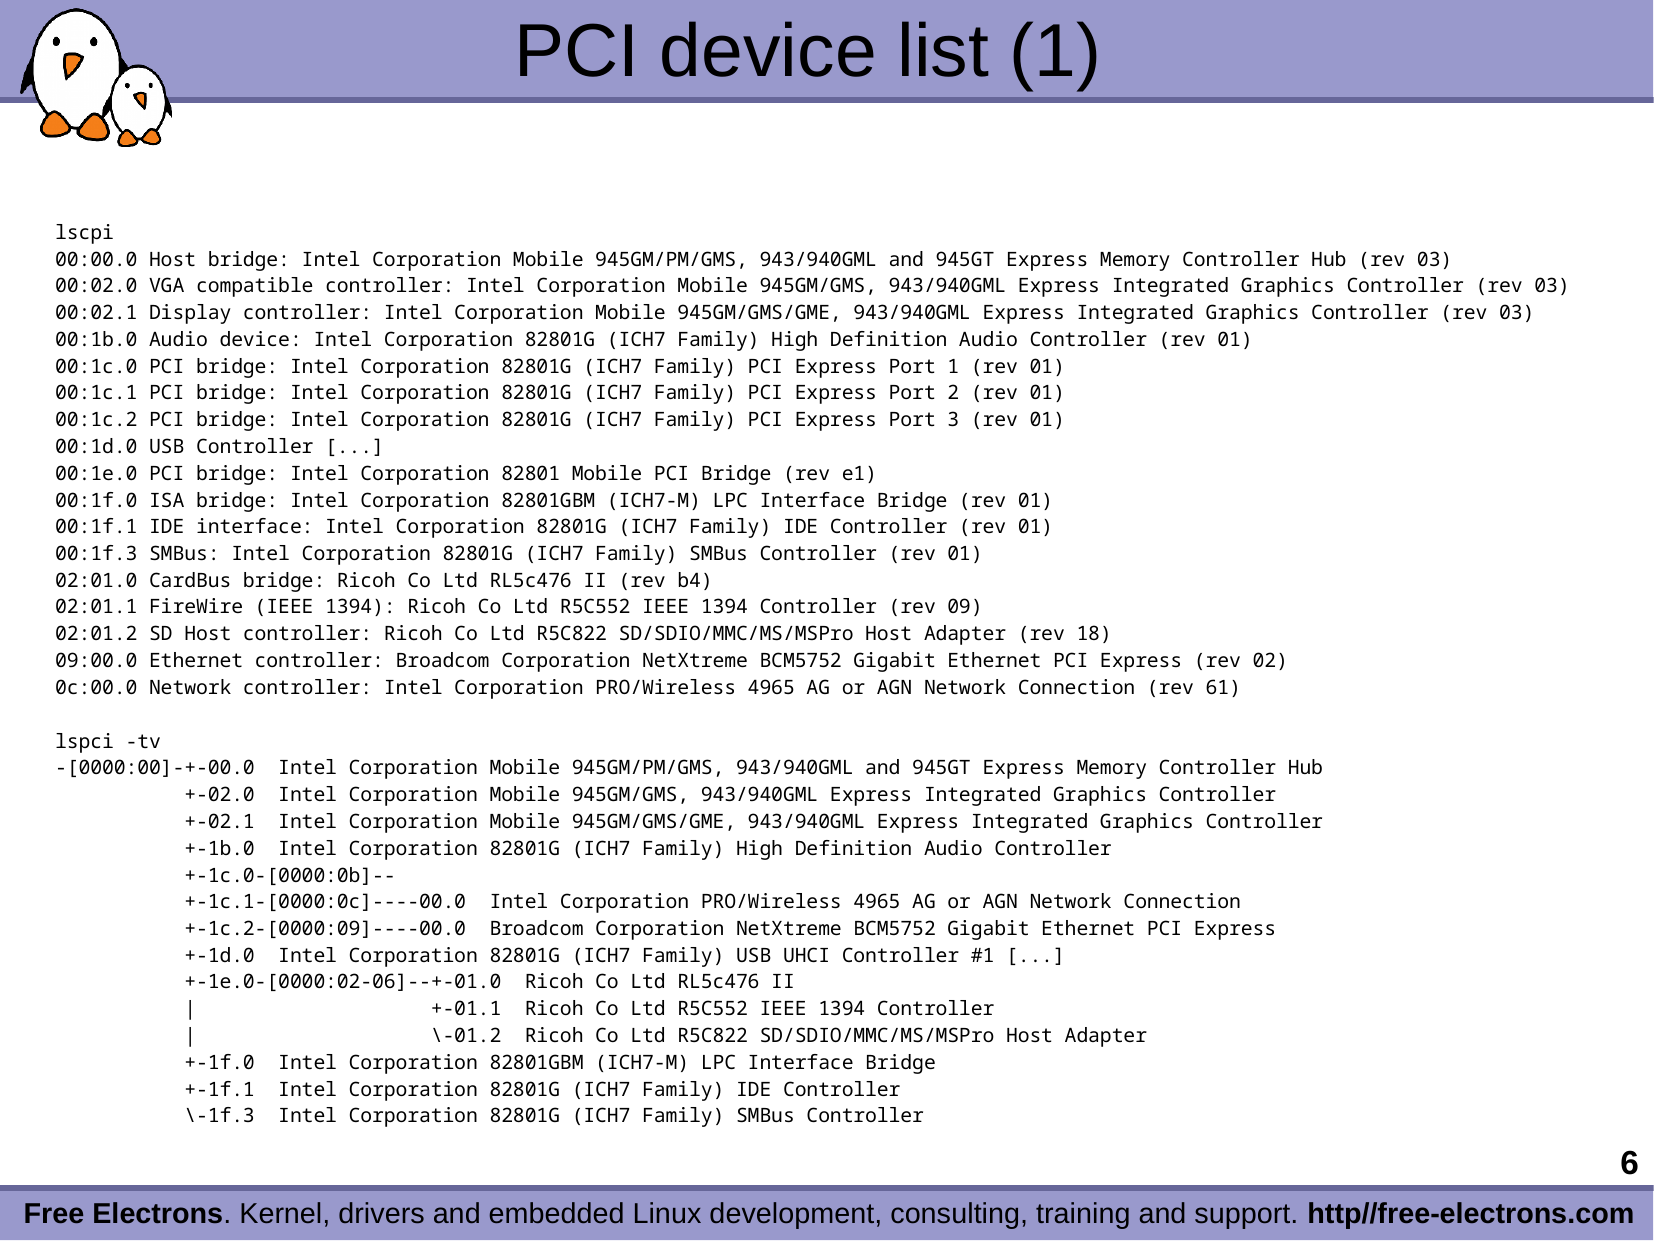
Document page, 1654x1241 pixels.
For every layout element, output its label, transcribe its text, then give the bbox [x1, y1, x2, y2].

title PCI device list (1) [63, 0, 1554, 101]
picture [20, 8, 172, 147]
list lscpi 00:00.0 Host bridge: Intel Corporation Mobile 945GM/PM/GMS, 943/940GML and 945GT Express Memory Controller Hub (rev 03) 00:02.0 VGA compatible controller: Intel Corporation Mobile 945GM/GMS, 943/940GML Express Integrated Graphics Controller (rev 03) 00:02.1 Display controller: Intel Corporation Mobile 945GM/GMS/GME, 943/940GML Express Integrated Graphics Controller (rev 03) 00:1b.0 Audio device: Intel Corporation 82801G (ICH7 Family) High Definition Audio Controller (rev 01) 00:1c.0 PCI bridge: Intel Corporation 82801G (ICH7 Family) PCI Express Port 1 (rev 01) 00:1c.1 PCI bridge: Intel Corporation 82801G (ICH7 Family) PCI Express Port 2 (rev 01) 00:1c.2 PCI bridge: Intel Corporation 82801G (ICH7 Family) PCI Express Port 3 (rev 01) 00:1d.0 USB Controller [...] 00:1e.0 PCI bridge: Intel Corporation 82801 Mobile PCI Bridge (rev e1) 00:1f.0 ISA bridge: Intel Corporation 82801GBM (ICH7-M) LPC Interface Bridge (rev 01) 00:1f.1 IDE interface: Intel Corporation 82801G (ICH7 Family) IDE Controller (rev 01) 00:1f.3 SMBus: Intel Corporation 82801G (ICH7 Family) SMBus Controller (rev 01) 02:01.0 CardBus bridge: Ricoh Co Ltd RL5c476 II (rev b4) 02:01.1 FireWire (IEEE 1394): Ricoh Co Ltd R5C552 IEEE 1394 Controller (rev 09) 02:01.2 SD Host controller: Ricoh Co Ltd R5C822 SD/SDIO/MMC/MS/MSPro Host Adapter (rev 18) 09:00.0 Ethernet controller: Broadcom Corporation NetXtreme BCM5752 Gigabit Ethernet PCI Express (rev 02) 0c:00.0 Network controller: Intel Corporation PRO/Wireless 4965 AG or AGN Network Connection (rev 61) lspci -tv -[0000:00]-+-00.0 Intel Corporation Mobile 945GM/PM/GMS, 943/940GML and 945GT Express Memory Controller Hub +-02.0 Intel Corporation Mobile 945GM/GMS, 943/940GML Express Integrated Graphics Controller +-02.1 Intel Corporation Mobile 945GM/GMS/GME, 943/940GML Express Integrated Graphics Controller +-1b.0 Intel Corporation 82801G (ICH7 Family) High Definition Audio Controller +-1c.0-[0000:0b]-- +-1c.1-[0000:0c]----00.0 Intel Corporation PRO/Wireless 4965 AG or AGN Network Connection +-1c.2-[0000:09]----00.0 Broadcom Corporation NetXtreme BCM5752 Gigabit Ethernet PCI Express +-1d.0 Intel Corporation 82801G (ICH7 Family) USB UHCI Controller #1 [...] +-1e.0-[0000:02-06]--+-01.0 Ricoh Co Ltd RL5c476 II | +-01.1 Ricoh Co Ltd R5C552 IEEE 1394 Controller | \-01.2 Ricoh Co Ltd R5C822 SD/SDIO/MMC/MS/MSPro Host Adapter +-1f.0 Intel Corporation 82801GBM (ICH7-M) LPC Interface Bridge +-1f.1 Intel Corporation 82801G (ICH7 Family) IDE Controller \-1f.3 Intel Corporation 82801G (ICH7 Family) SMBus Controller [37, 218, 1613, 1069]
